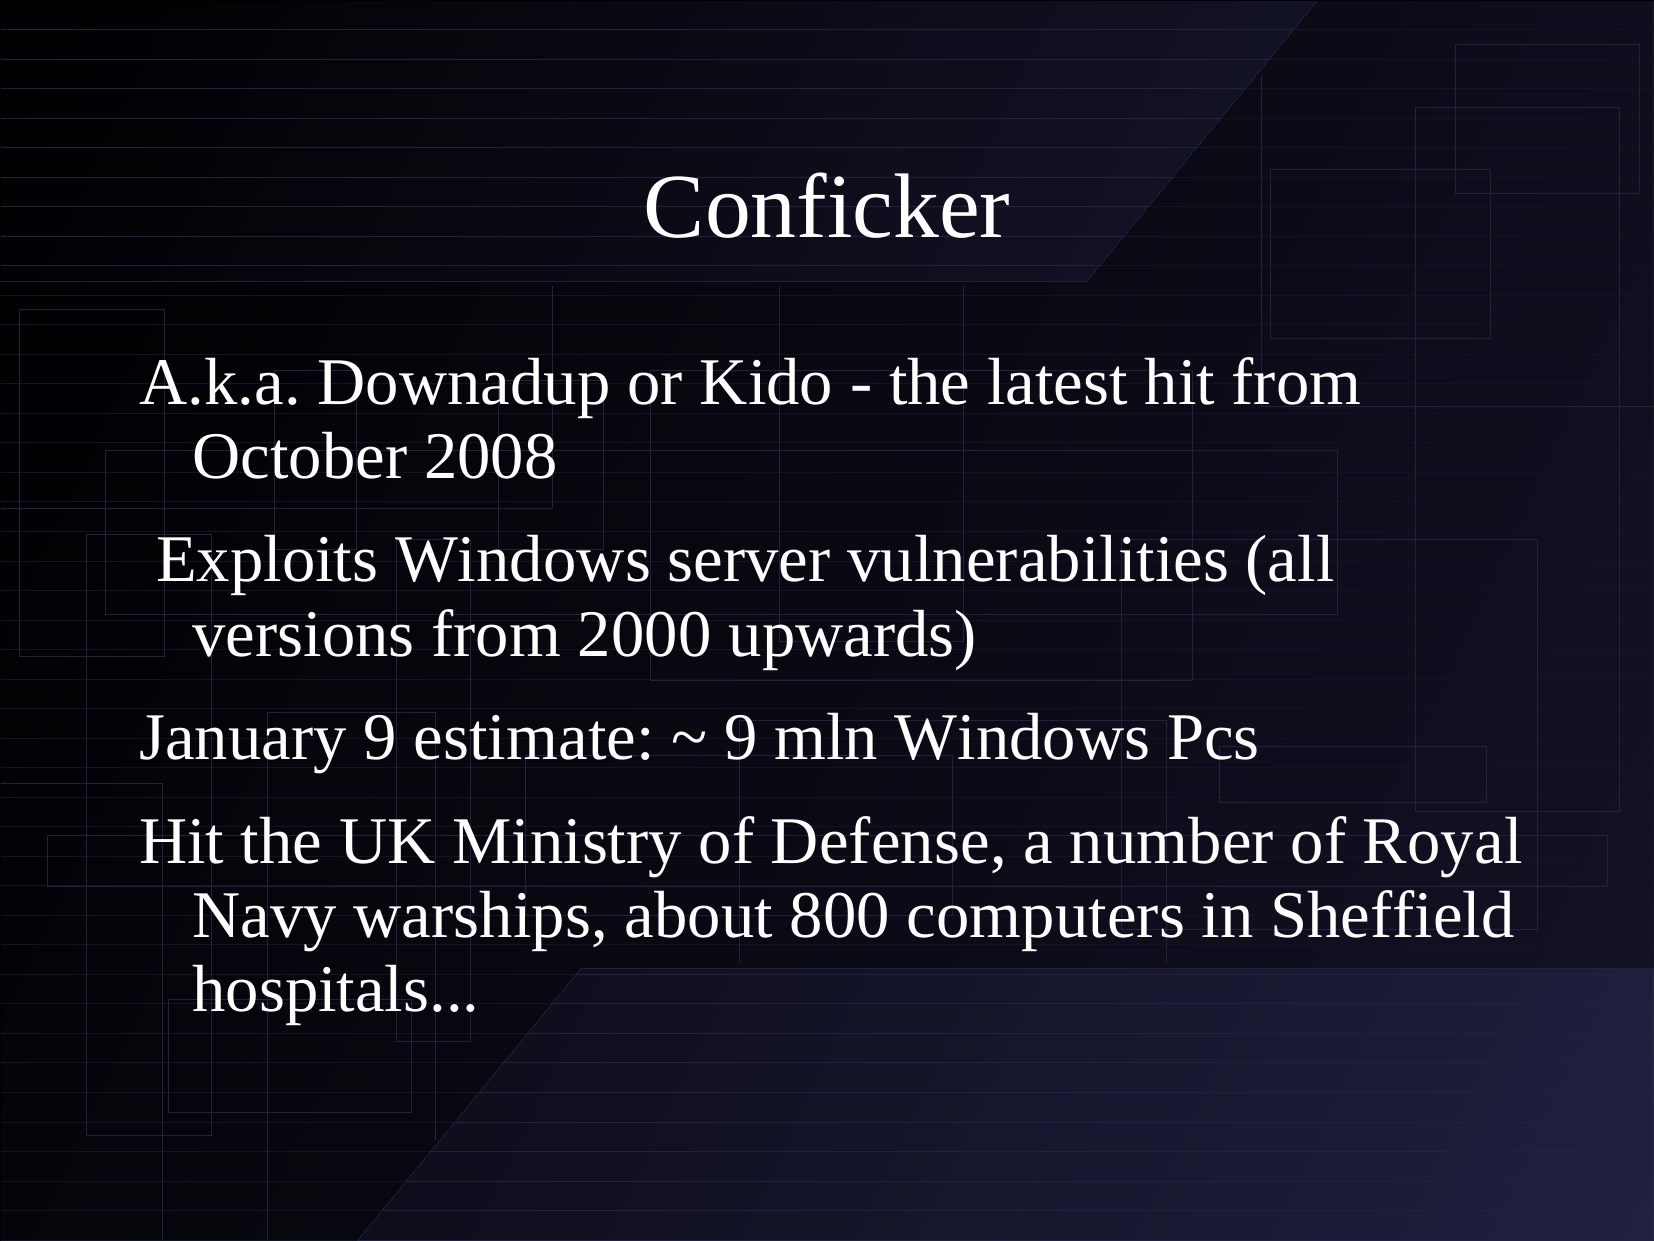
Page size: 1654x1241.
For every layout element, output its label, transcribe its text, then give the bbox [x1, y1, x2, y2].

list A.k.a. Downadup or Kido - the latest hit from October 2008 Exploits Windows server vulnerabilities (all versions from 2000 upwards) January 9 estimate: ~ 9 mln Windows Pcs Hit the UK Ministry of Defense, a number of Royal Navy warships, about 800 computers in Sheffield hospitals... [121, 344, 1534, 1127]
title Conficker [121, 102, 1534, 311]
